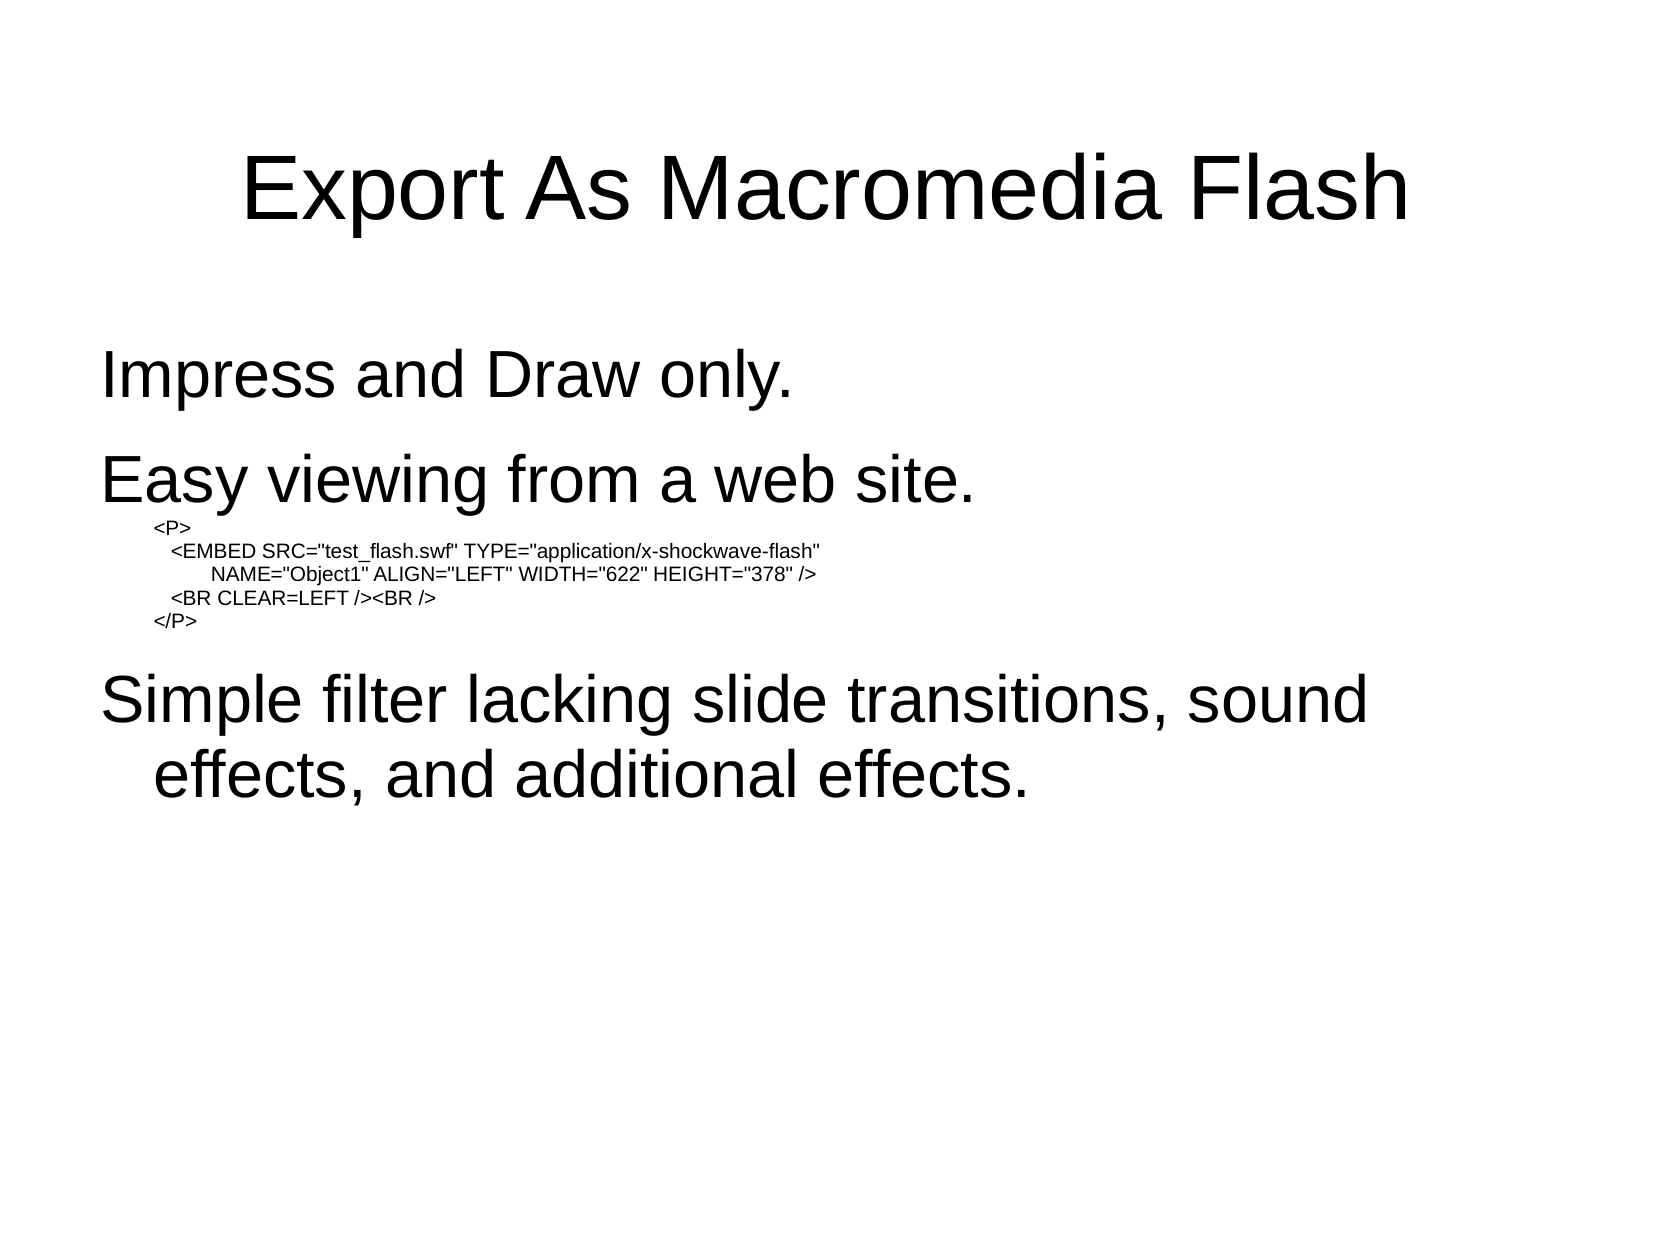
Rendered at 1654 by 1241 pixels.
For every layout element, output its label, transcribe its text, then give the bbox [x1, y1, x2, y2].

list Impress and Draw only. Easy viewing from a web site. <P> <EMBED SRC="test_flash.swf" TYPE="application/x-shockwave-flash" NAME="Object1" ALIGN="LEFT" WIDTH="622" HEIGHT="378" /> <BR CLEAR=LEFT /><BR /> </P> Simple filter lacking slide transitions, sound effects, and additional effects. [82, 337, 1571, 1094]
title Export As Macromedia Flash [82, 75, 1571, 301]
